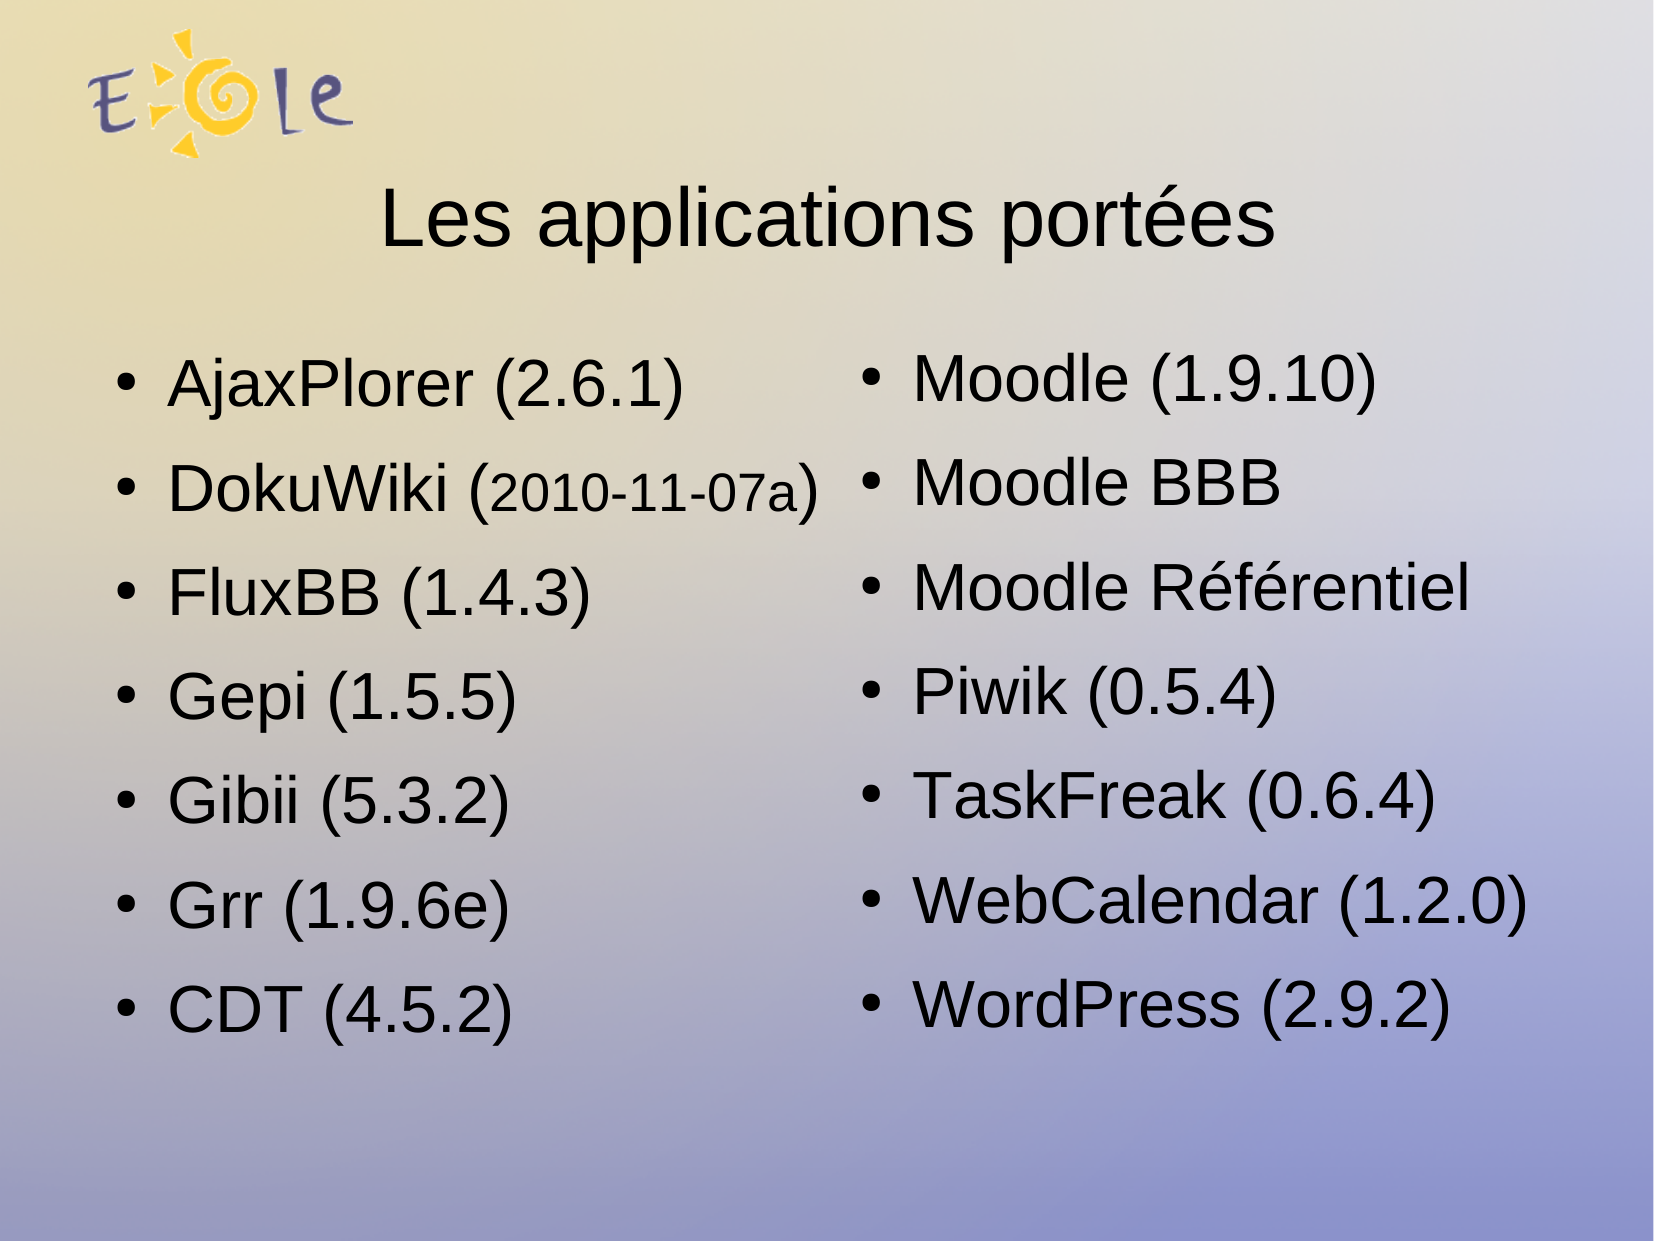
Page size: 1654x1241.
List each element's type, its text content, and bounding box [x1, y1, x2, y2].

list AjaxPlorer (2.6.1) DokuWiki (2010-11-07a) FluxBB (1.4.3) Gepi (1.5.5) Gibii (5.3.2) Grr (1.9.6e) CDT (4.5.2) [96, 346, 823, 1165]
title Les applications portées [84, 114, 1573, 322]
list Moodle (1.9.10) Moodle BBB Moodle Référentiel Piwik (0.5.4) TaskFreak (0.6.4) WebCalendar (1.2.0) WordPress (2.9.2) [841, 341, 1568, 1145]
picture [0, 0, 1654, 1241]
